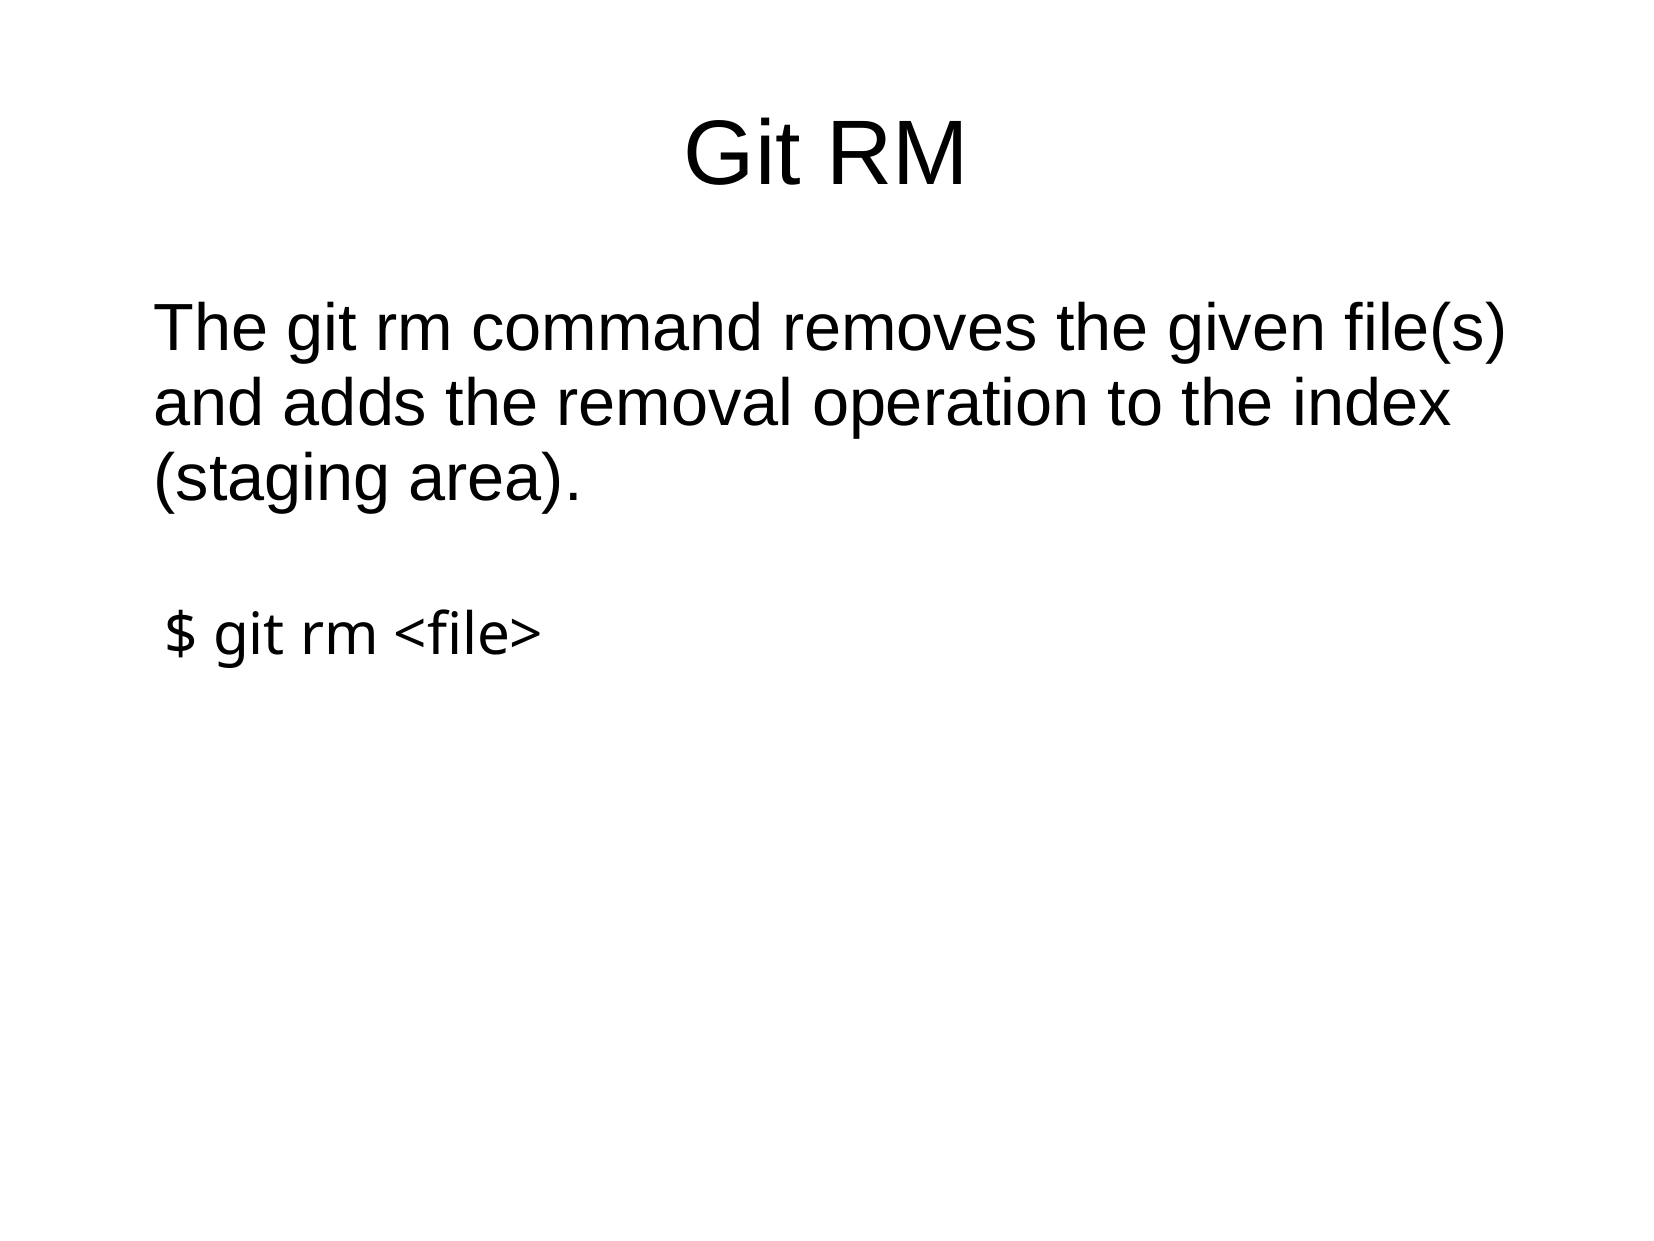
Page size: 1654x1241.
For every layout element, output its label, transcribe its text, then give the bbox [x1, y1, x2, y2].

list The git rm command removes the given file(s) and adds the removal operation to the index (staging area). [82, 290, 1571, 526]
text_box $ git rm <file> [150, 585, 590, 681]
title Git RM [82, 49, 1571, 257]
